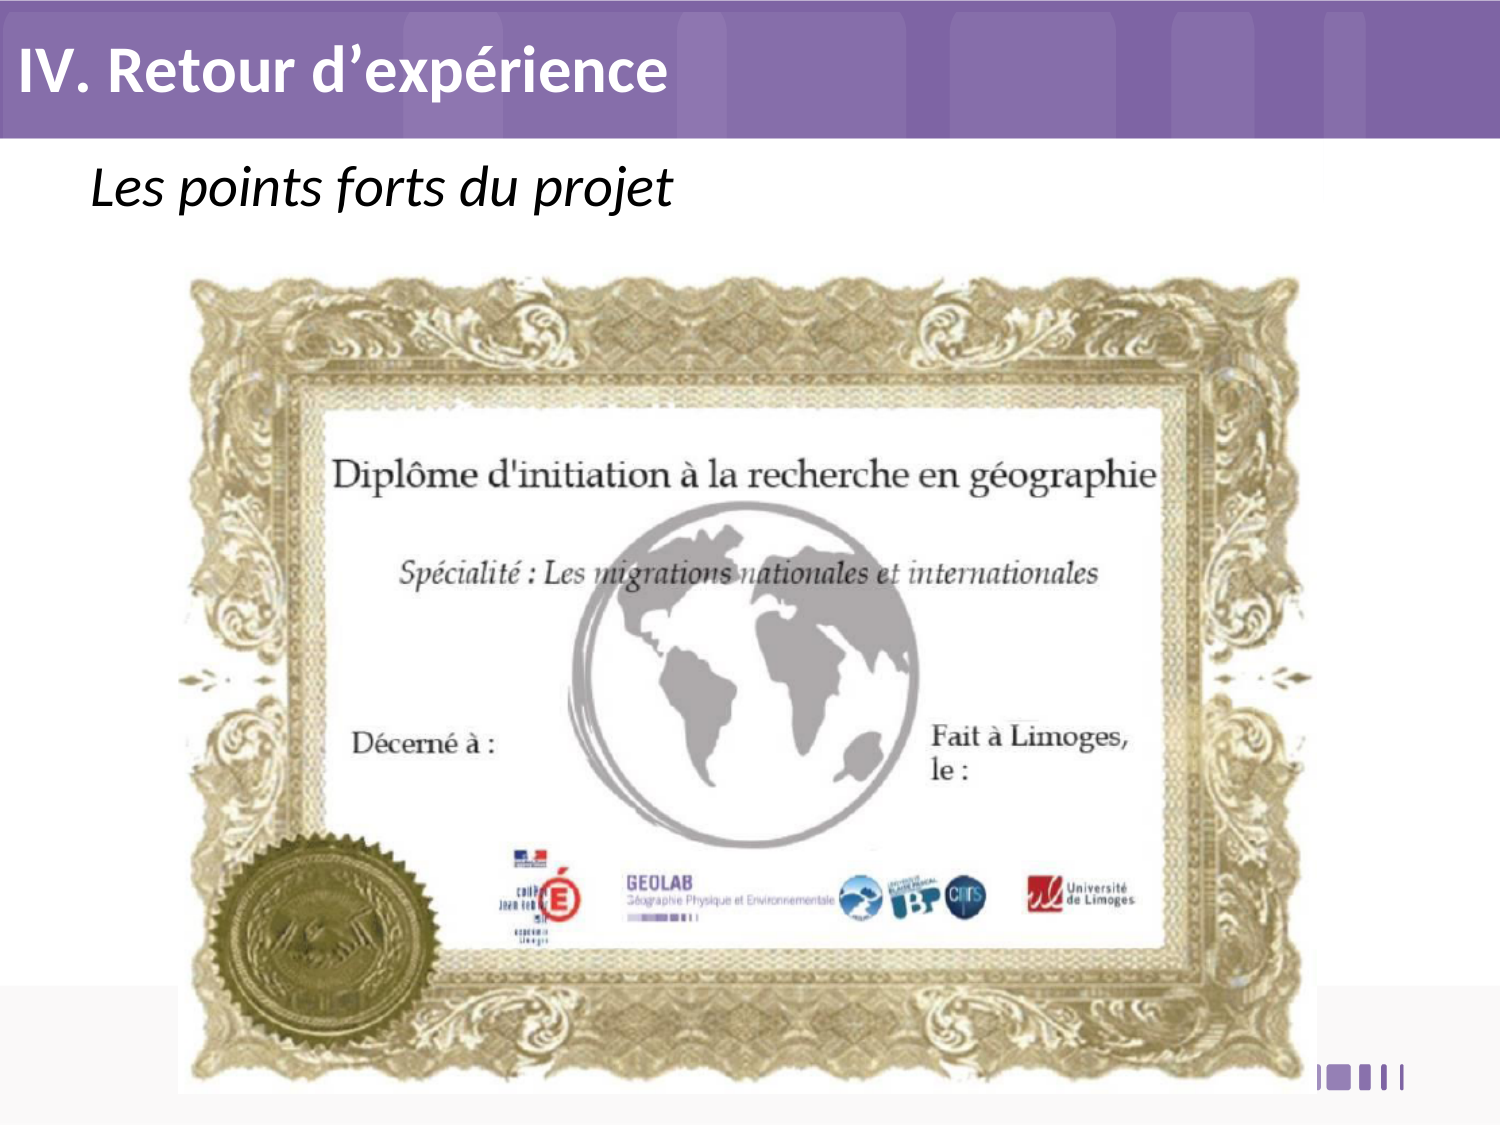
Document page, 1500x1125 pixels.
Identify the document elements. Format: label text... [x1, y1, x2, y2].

text_box Les points forts du projet [75, 140, 1426, 1106]
picture [0, 0, 1500, 1125]
